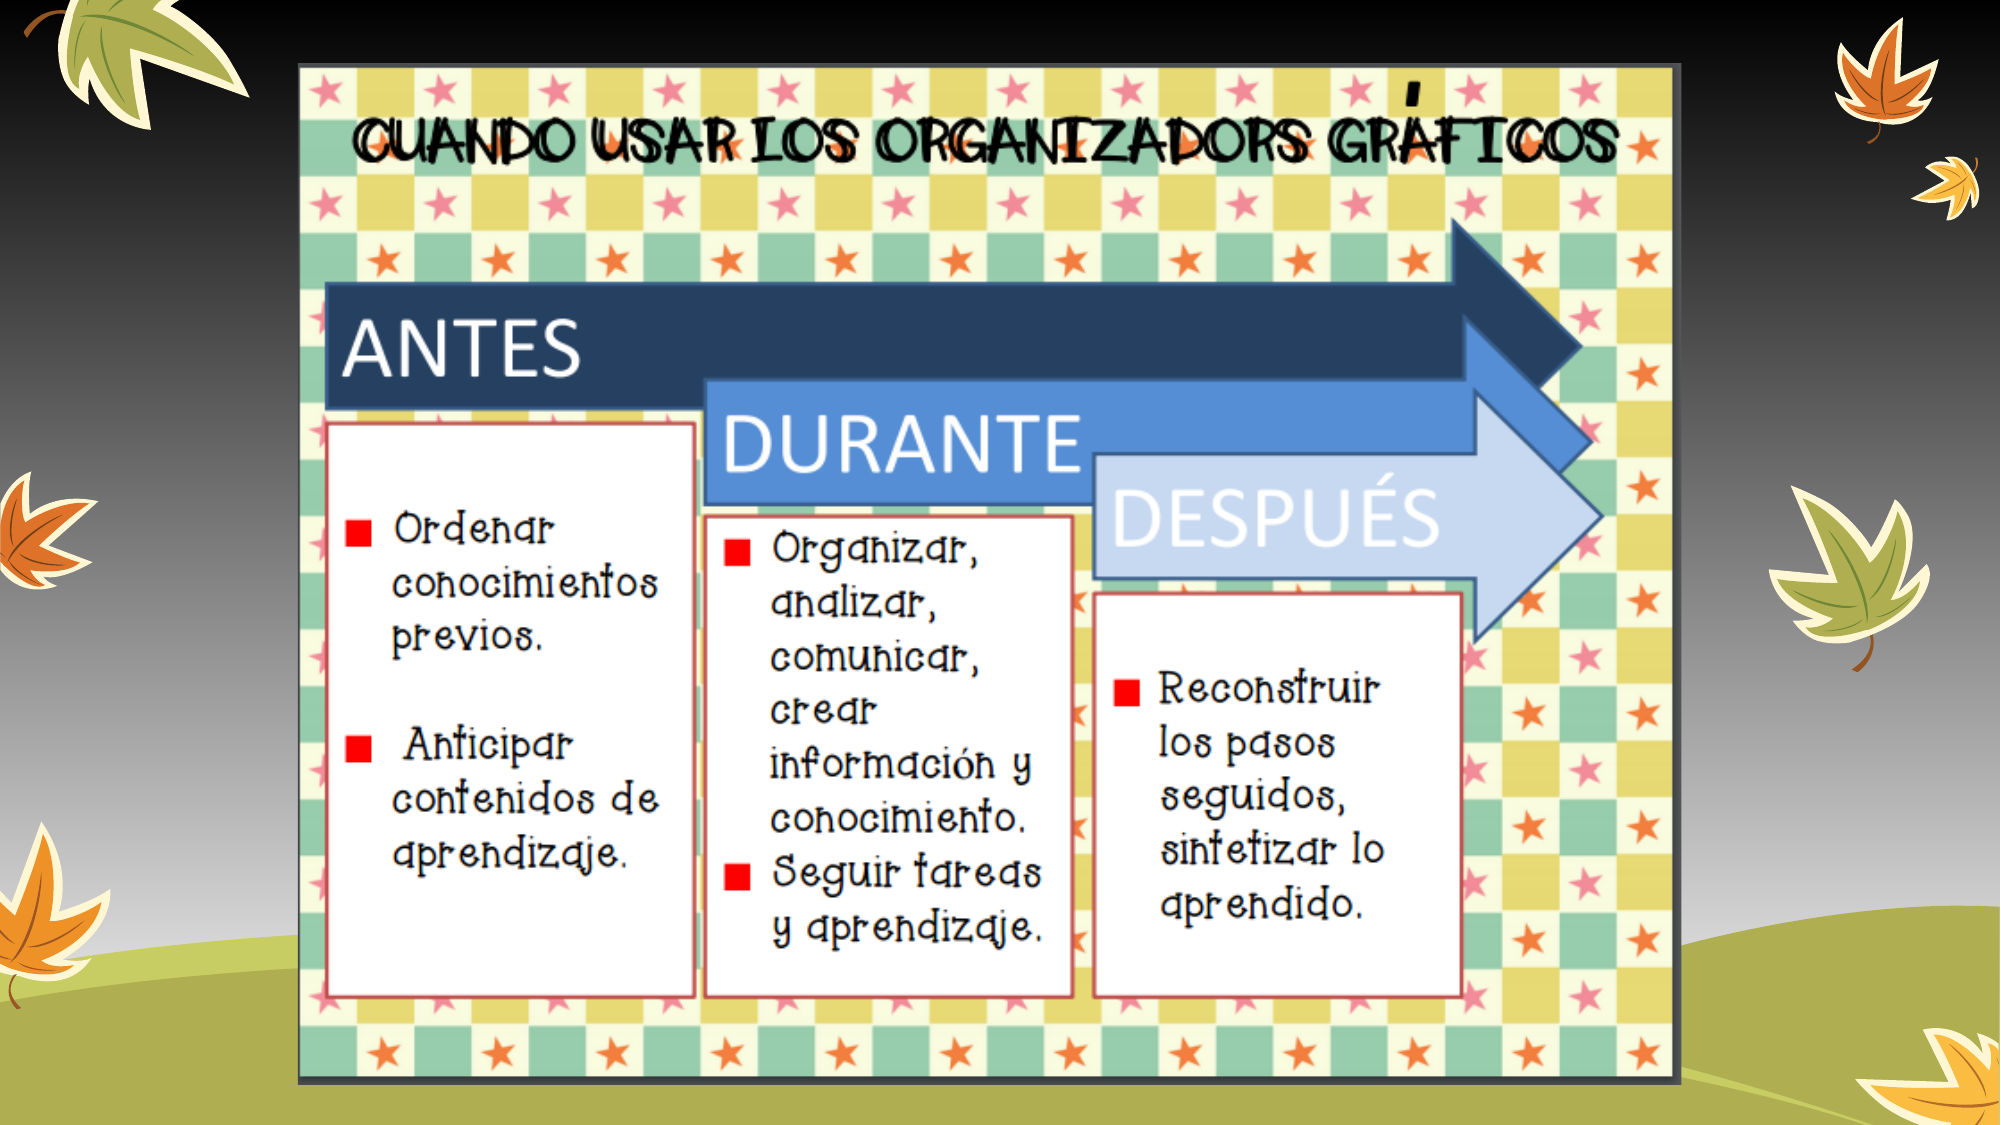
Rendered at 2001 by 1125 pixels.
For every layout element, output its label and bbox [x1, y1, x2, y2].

picture [297, 63, 1682, 1085]
